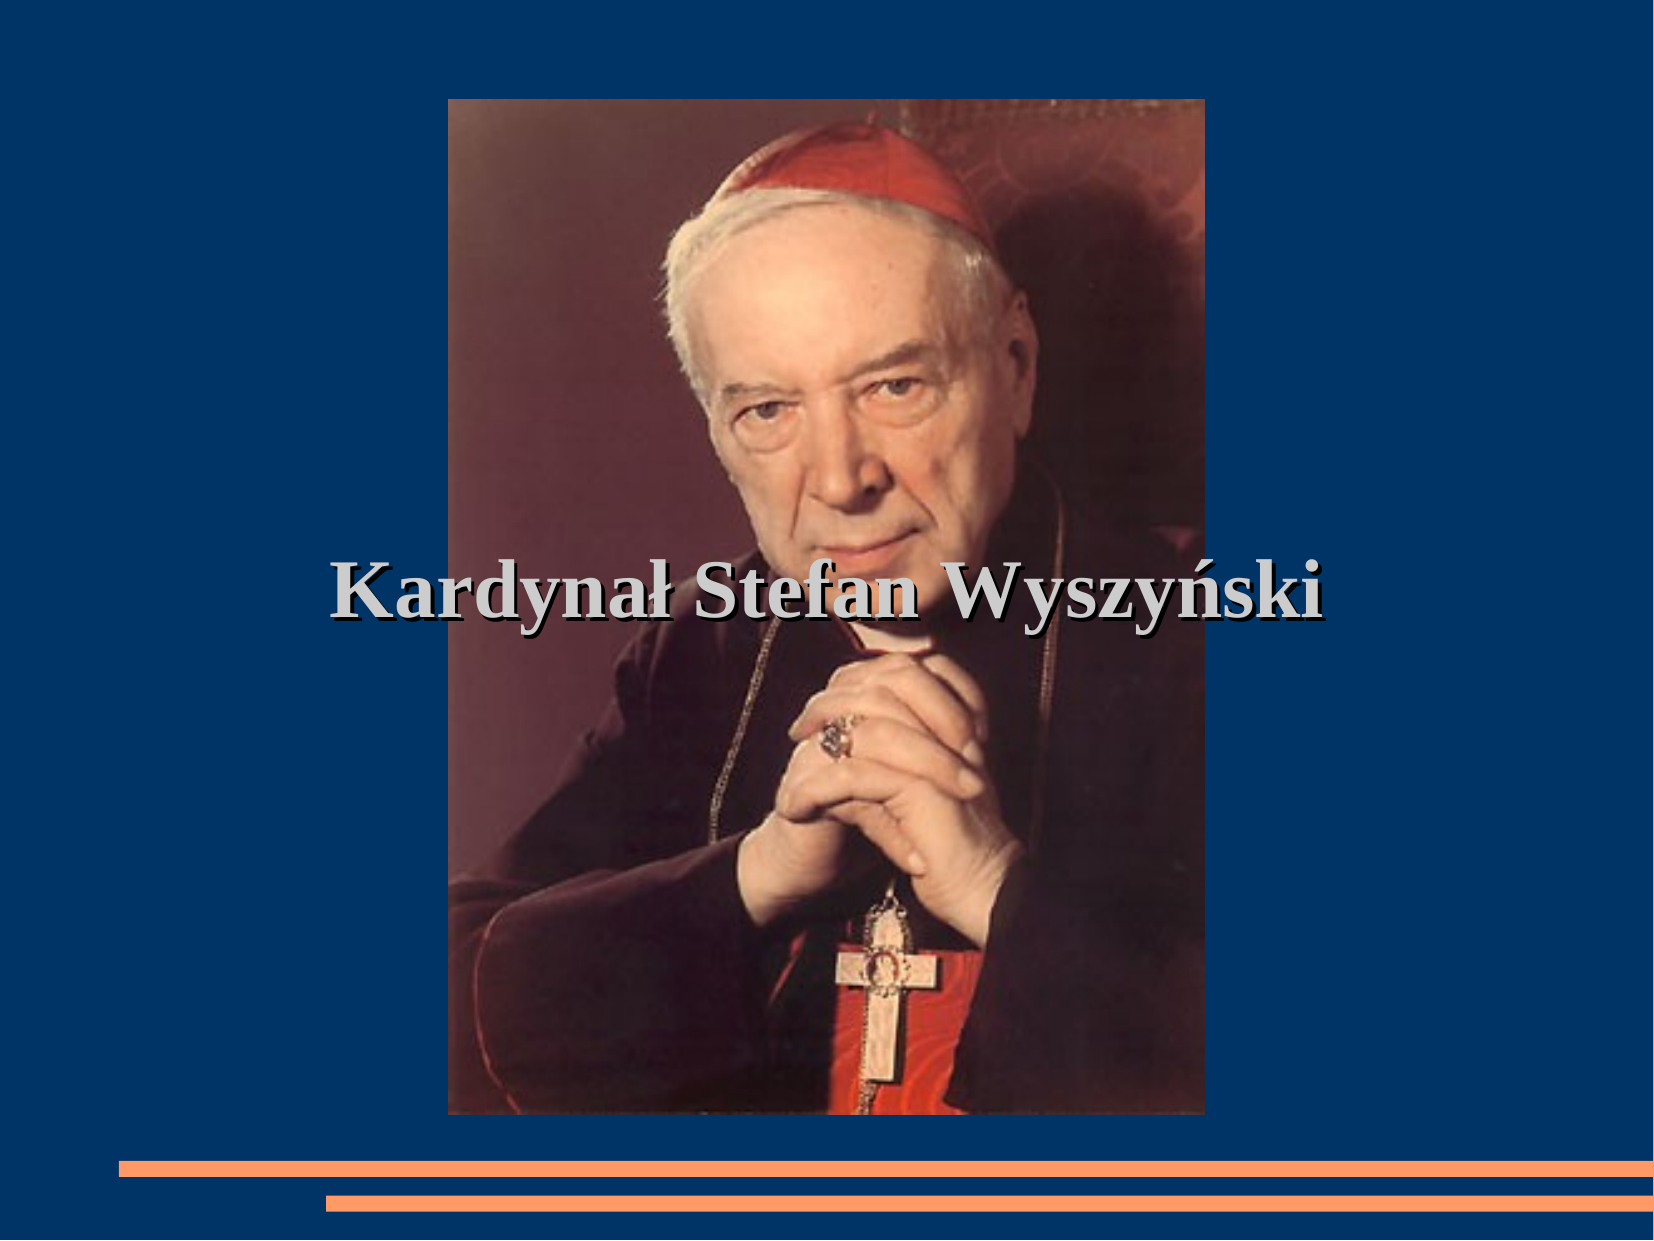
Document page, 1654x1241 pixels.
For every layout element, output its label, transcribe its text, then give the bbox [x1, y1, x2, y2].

subtitle Kardynał Stefan Wyszyński [121, 46, 1534, 1132]
